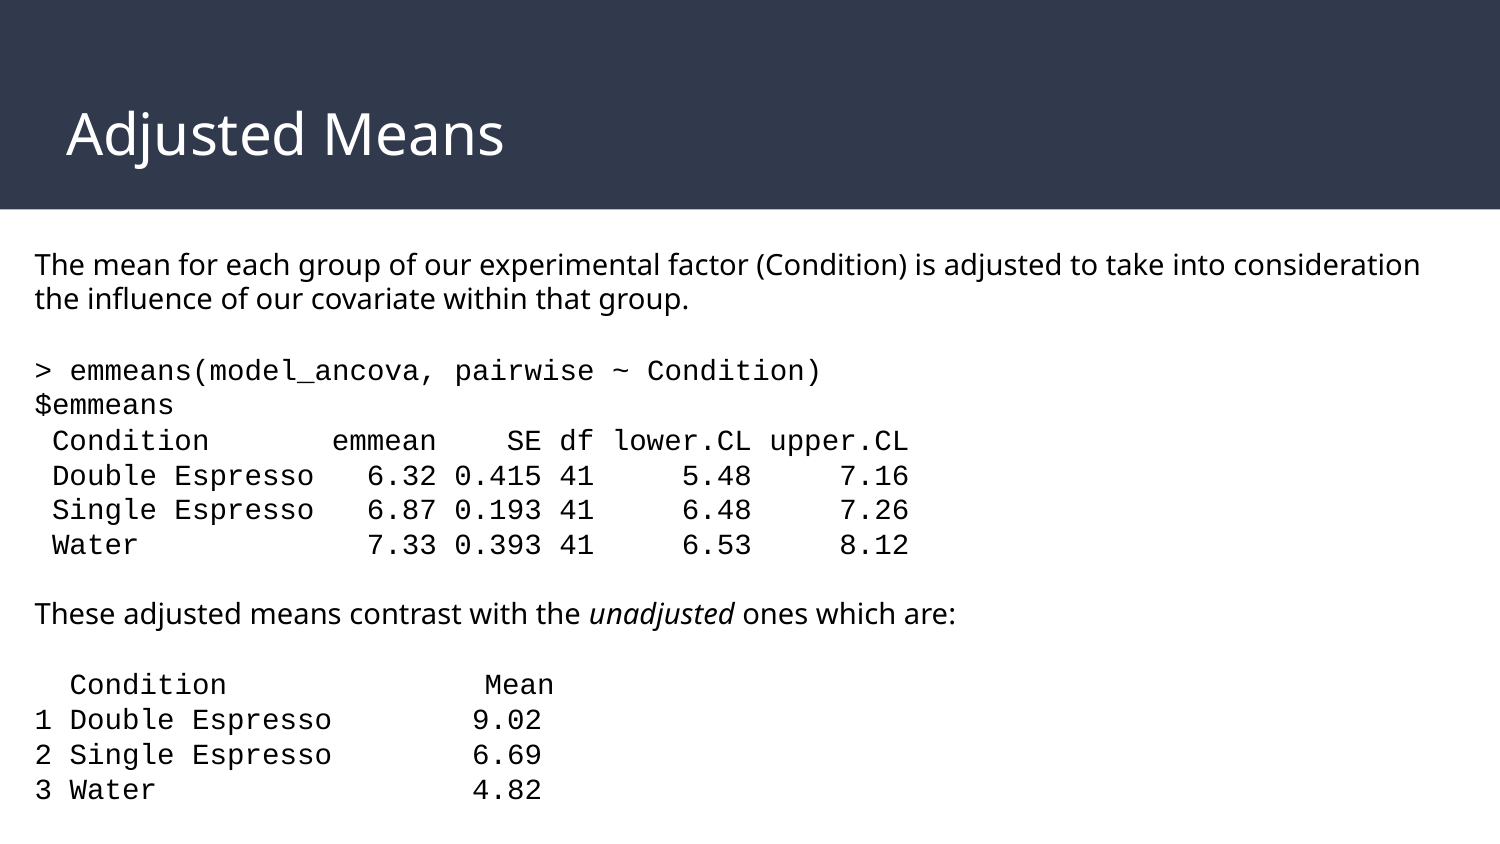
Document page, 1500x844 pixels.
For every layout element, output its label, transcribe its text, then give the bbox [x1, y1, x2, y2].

title Adjusted Means [51, 82, 1449, 185]
text_box The mean for each group of our experimental factor (Condition) is adjusted to take into consideration the influence of our covariate within that group. > emmeans(model_ancova, pairwise ~ Condition) $emmeans Condition emmean SE df lower.CL upper.CL Double Espresso 6.32 0.415 41 5.48 7.16 Single Espresso 6.87 0.193 41 6.48 7.26 Water 7.33 0.393 41 6.53 8.12 These adjusted means contrast with the unadjusted ones which are: Condition Mean 1 Double Espresso 9.02 2 Single Espresso 6.69 3 Water 4.82 [19, 230, 1478, 820]
